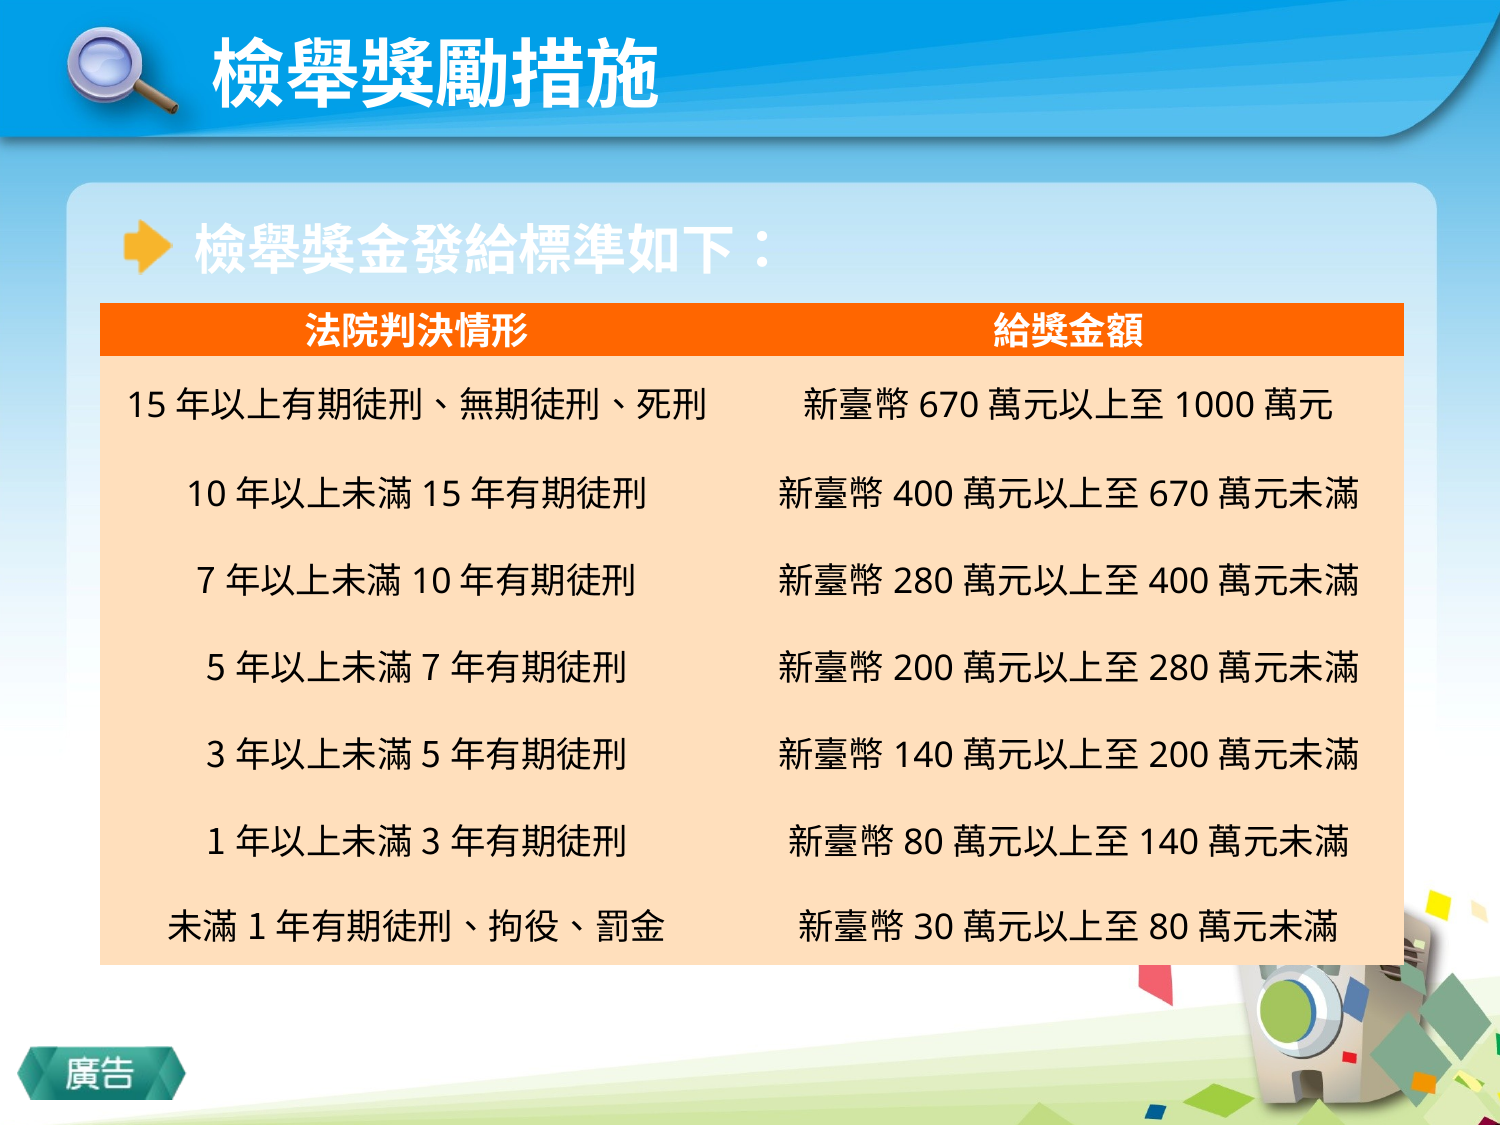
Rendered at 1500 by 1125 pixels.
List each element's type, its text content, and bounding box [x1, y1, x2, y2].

table_cell 未滿1年有期徒刑、拘役、罰金 [100, 882, 729, 965]
table_cell 新臺幣400萬元以上至670萬元未滿 [729, 447, 1404, 534]
table_cell 10年以上未滿15年有期徒刑 [100, 447, 729, 534]
table_cell 3年以上未滿5年有期徒刑 [100, 708, 729, 795]
table_cell 7年以上未滿10年有期徒刑 [100, 534, 729, 621]
table_cell 新臺幣280萬元以上至400萬元未滿 [729, 534, 1404, 621]
picture [67, 27, 179, 114]
table_header 法院判決情形 [100, 303, 729, 356]
table_cell 新臺幣80萬元以上至140萬元未滿 [729, 795, 1404, 882]
table_header 給獎金額 [729, 303, 1404, 356]
table_cell 5年以上未滿7年有期徒刑 [100, 621, 729, 708]
table_cell 新臺幣200萬元以上至280萬元未滿 [729, 621, 1404, 708]
table_cell 1年以上未滿3年有期徒刑 [100, 795, 729, 882]
text_box 檢舉獎勵措施 [195, 18, 680, 125]
table_cell 15年以上有期徒刑、無期徒刑、死刑 [100, 356, 729, 447]
text_box 檢舉獎金發給標準如下： [159, 207, 1258, 289]
picture [0, 0, 1500, 1125]
table_cell 新臺幣30萬元以上至80萬元未滿 [729, 882, 1404, 965]
table_cell 新臺幣140萬元以上至200萬元未滿 [729, 708, 1404, 795]
table_cell 新臺幣670萬元以上至1000萬元 [729, 356, 1404, 447]
